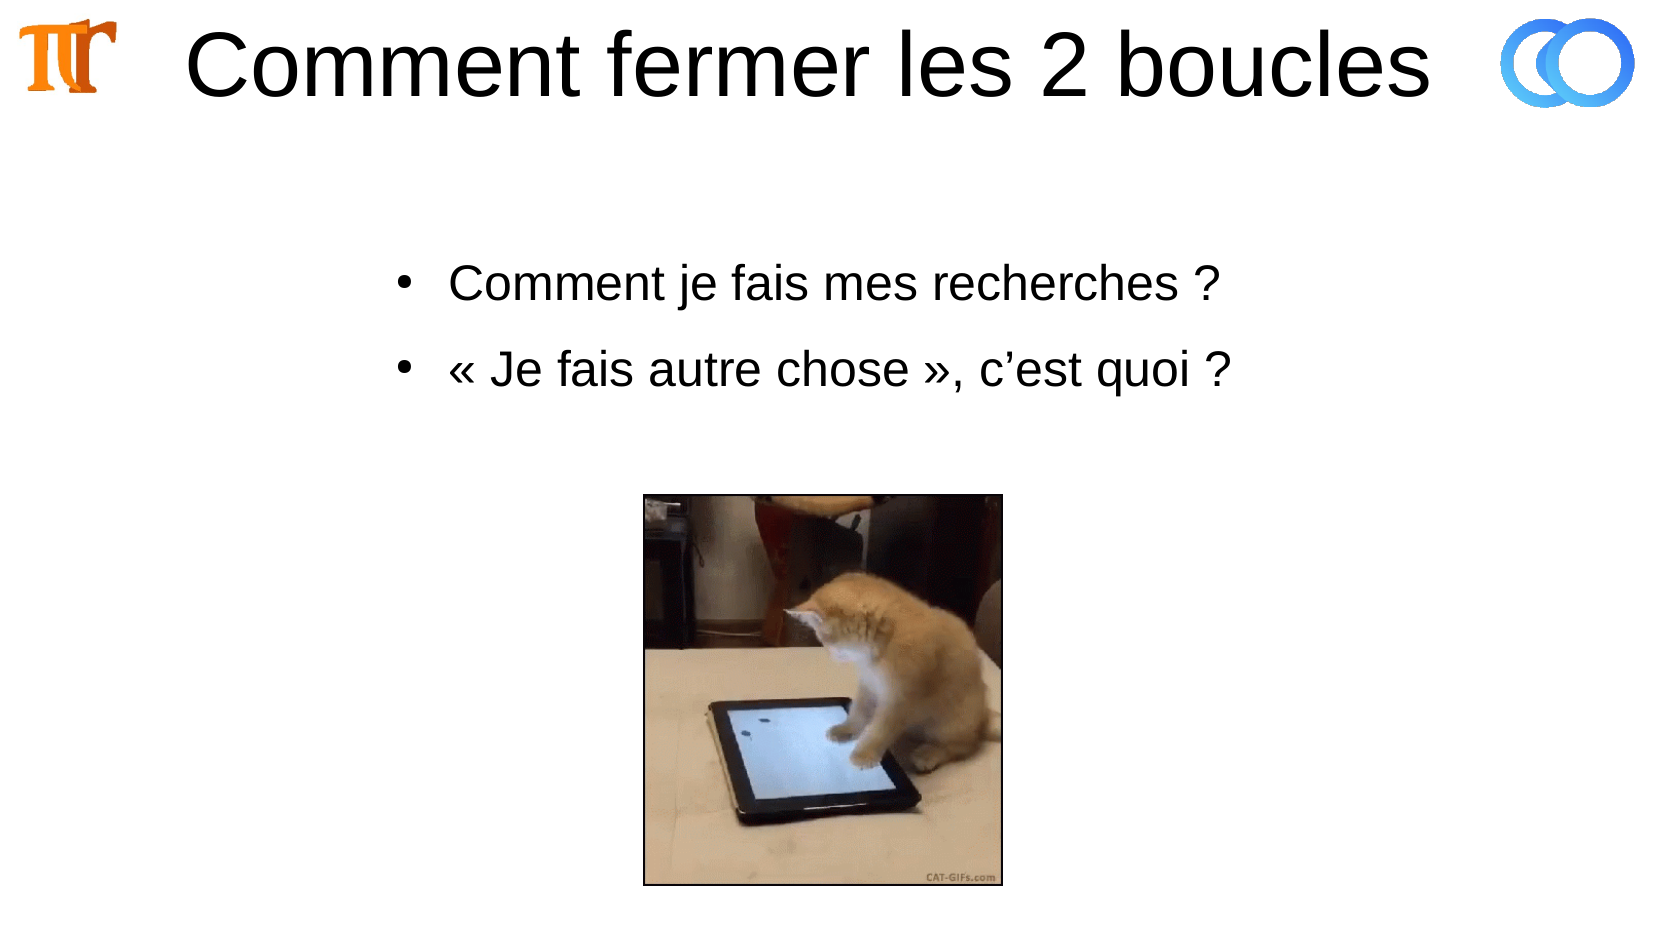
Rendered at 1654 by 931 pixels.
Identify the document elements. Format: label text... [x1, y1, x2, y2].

picture [17, 5, 119, 107]
picture [1450, 0, 1654, 142]
title Comment fermer les 2 boucles [64, 12, 1450, 119]
list Comment je fais mes recherches ? « Je fais autre chose », c’est quoi ? [377, 170, 1329, 751]
picture [643, 494, 1003, 886]
